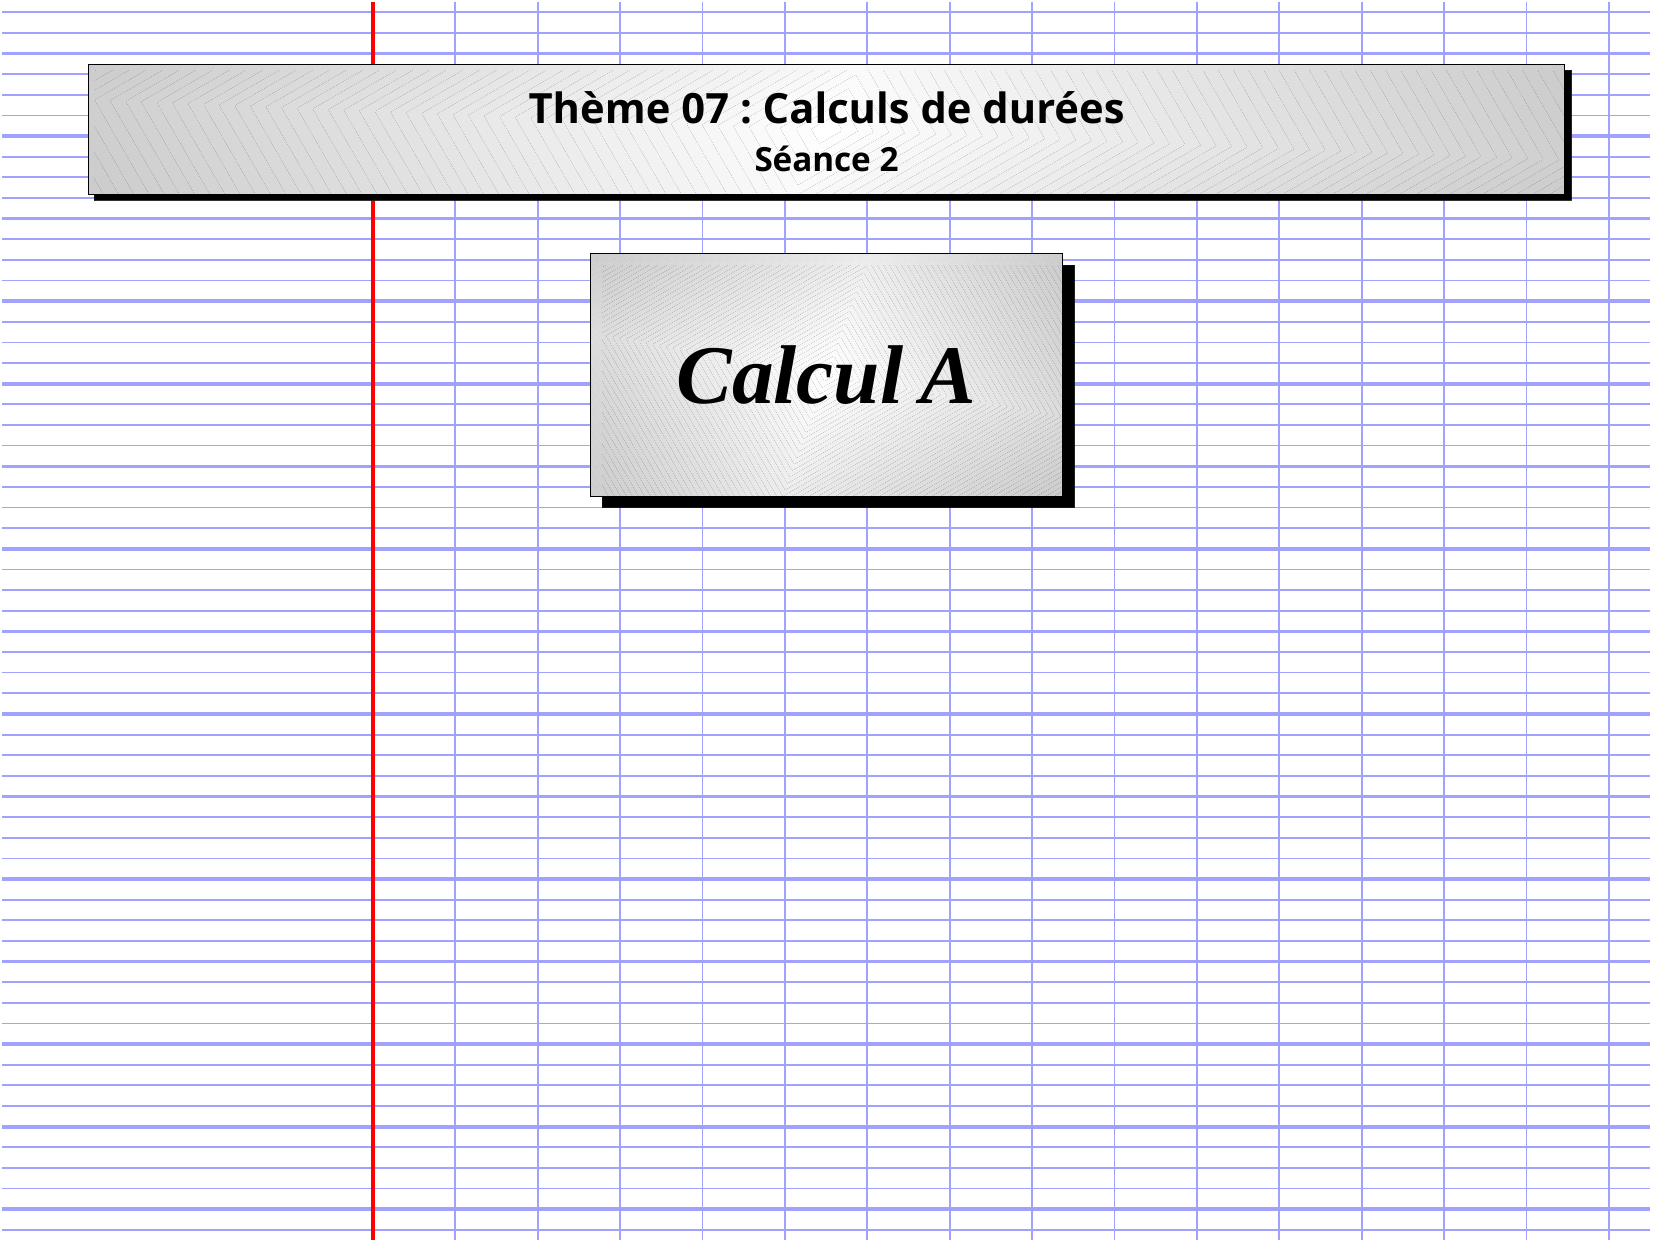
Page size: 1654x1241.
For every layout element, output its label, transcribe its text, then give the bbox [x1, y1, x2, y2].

picture [0, 0, 1654, 1241]
text_box Calcul A [590, 253, 1063, 497]
text_box Thème 07 : Calculs de durées Séance 2 [88, 64, 1565, 195]
